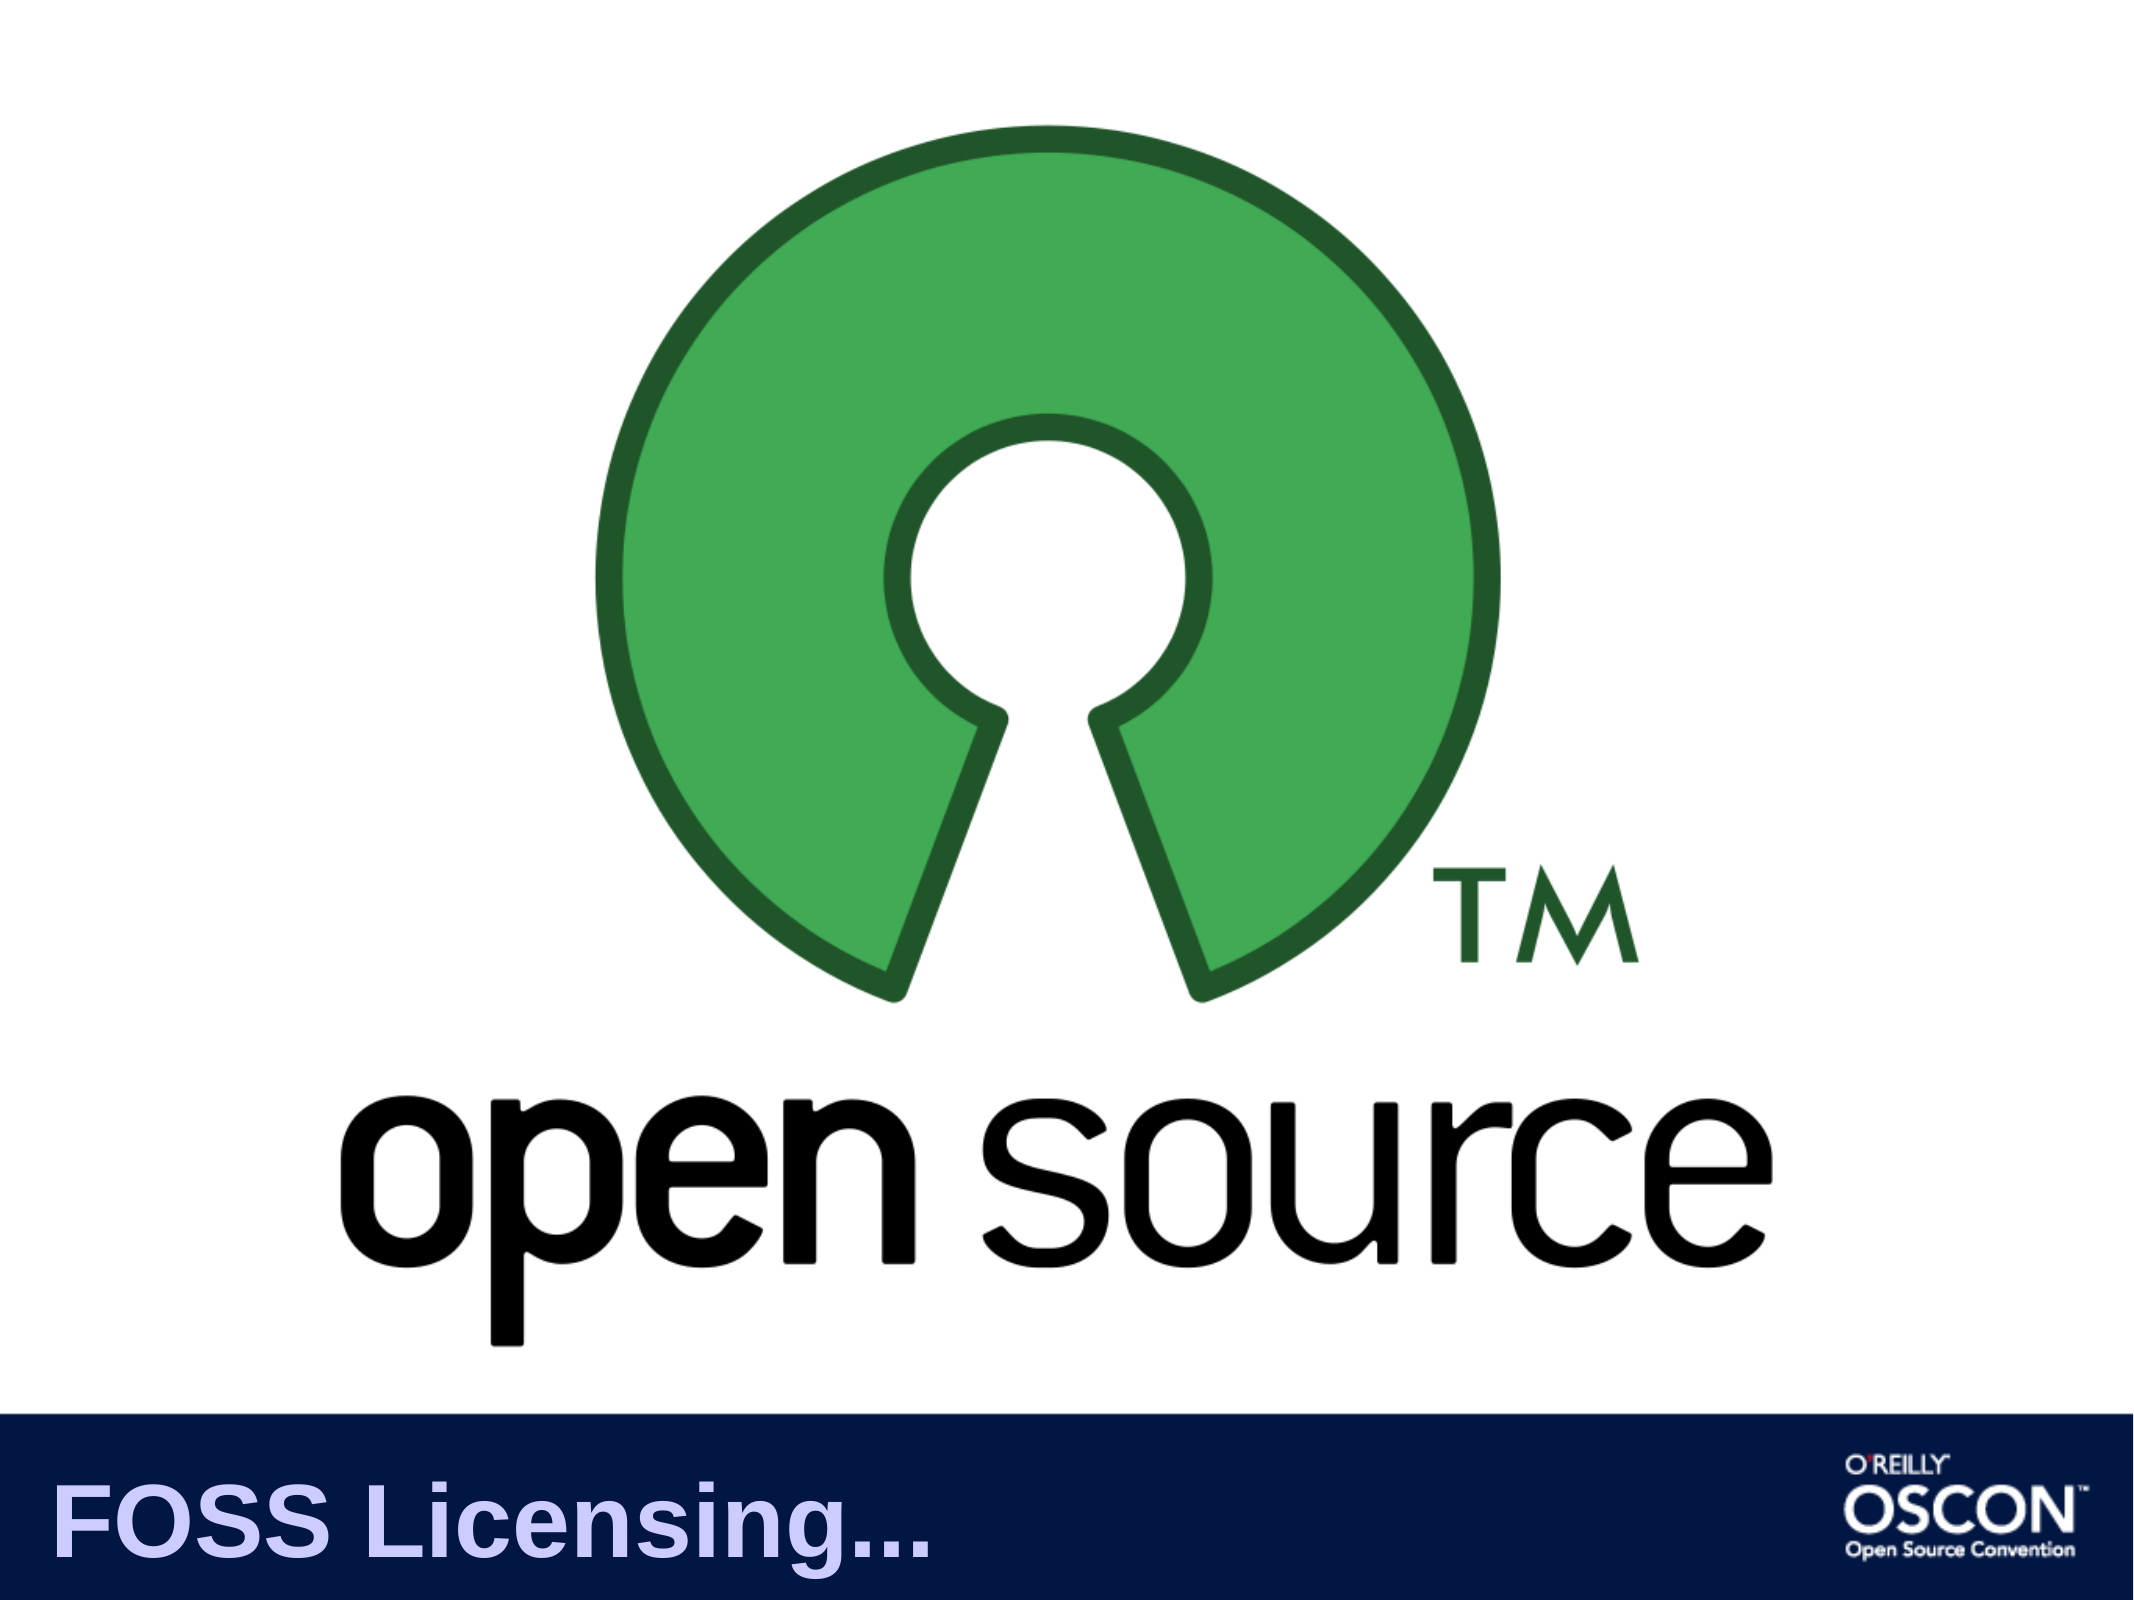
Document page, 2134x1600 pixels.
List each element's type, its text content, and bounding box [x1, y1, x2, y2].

picture [0, 0, 2134, 1600]
title FOSS Licensing... [41, 1432, 2094, 1600]
